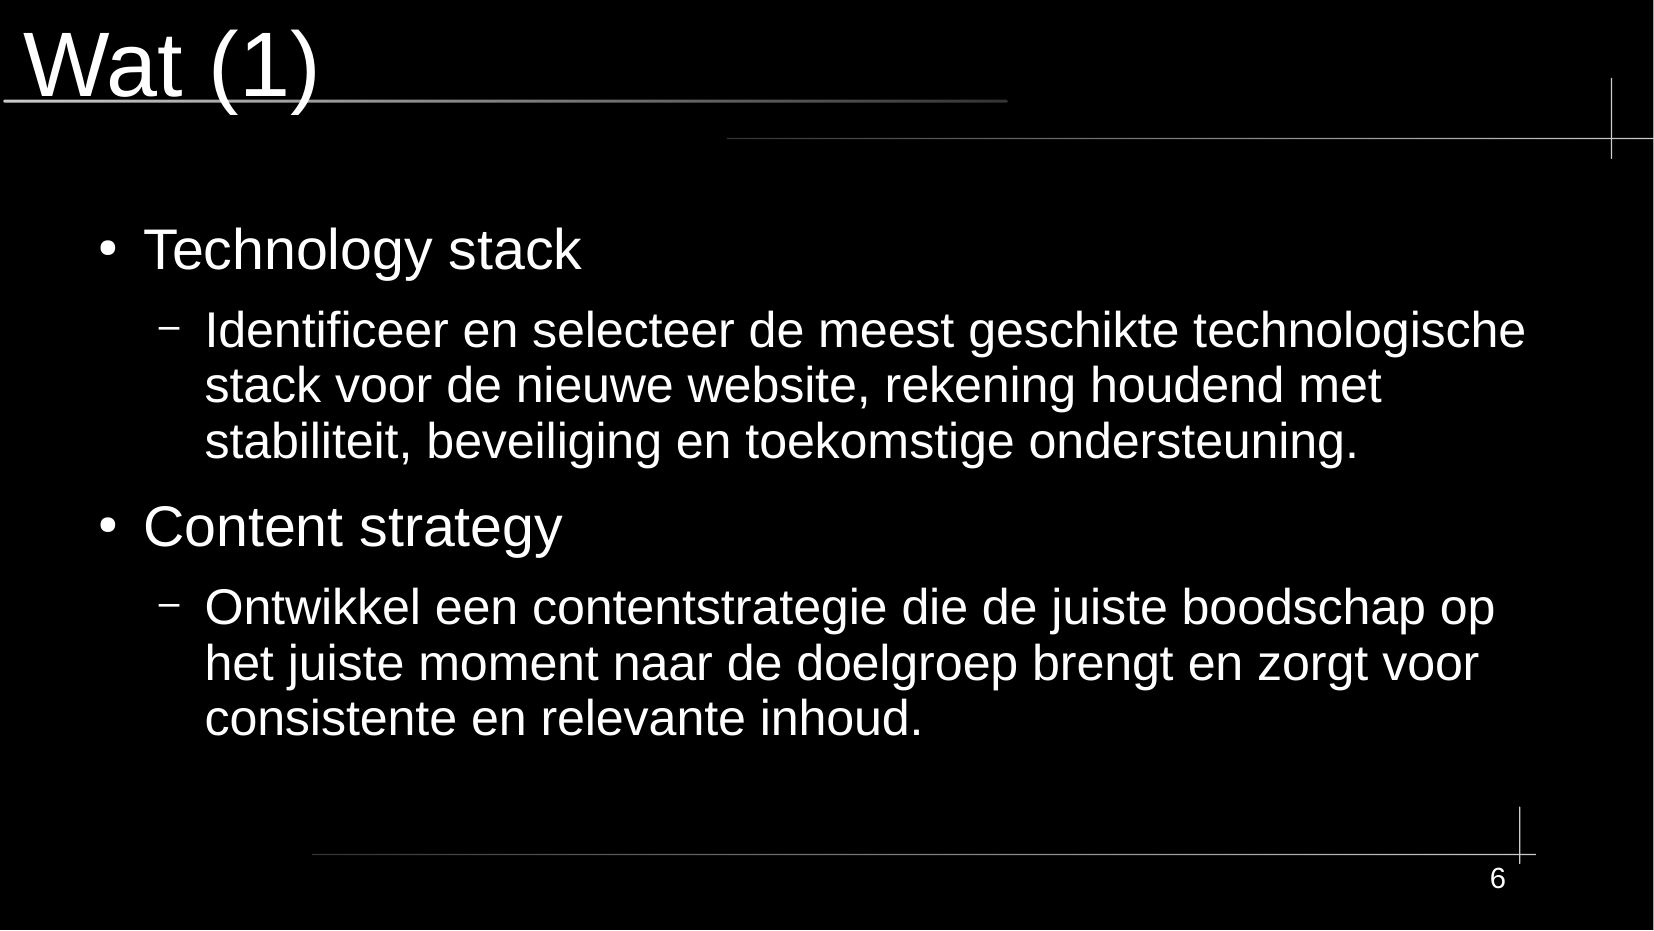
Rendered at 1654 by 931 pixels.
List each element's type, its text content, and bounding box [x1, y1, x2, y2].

list Technology stack Identificeer en selecteer de meest geschikte technologische stack voor de nieuwe website, rekening houdend met stabiliteit, beveiliging en toekomstige ondersteuning. Content strategy Ontwikkel een contentstrategie die de juiste boodschap op het juiste moment naar de doelgroep brengt en zorgt voor consistente en relevante inhoud. [82, 217, 1571, 758]
title Wat (1) [23, 11, 1589, 119]
